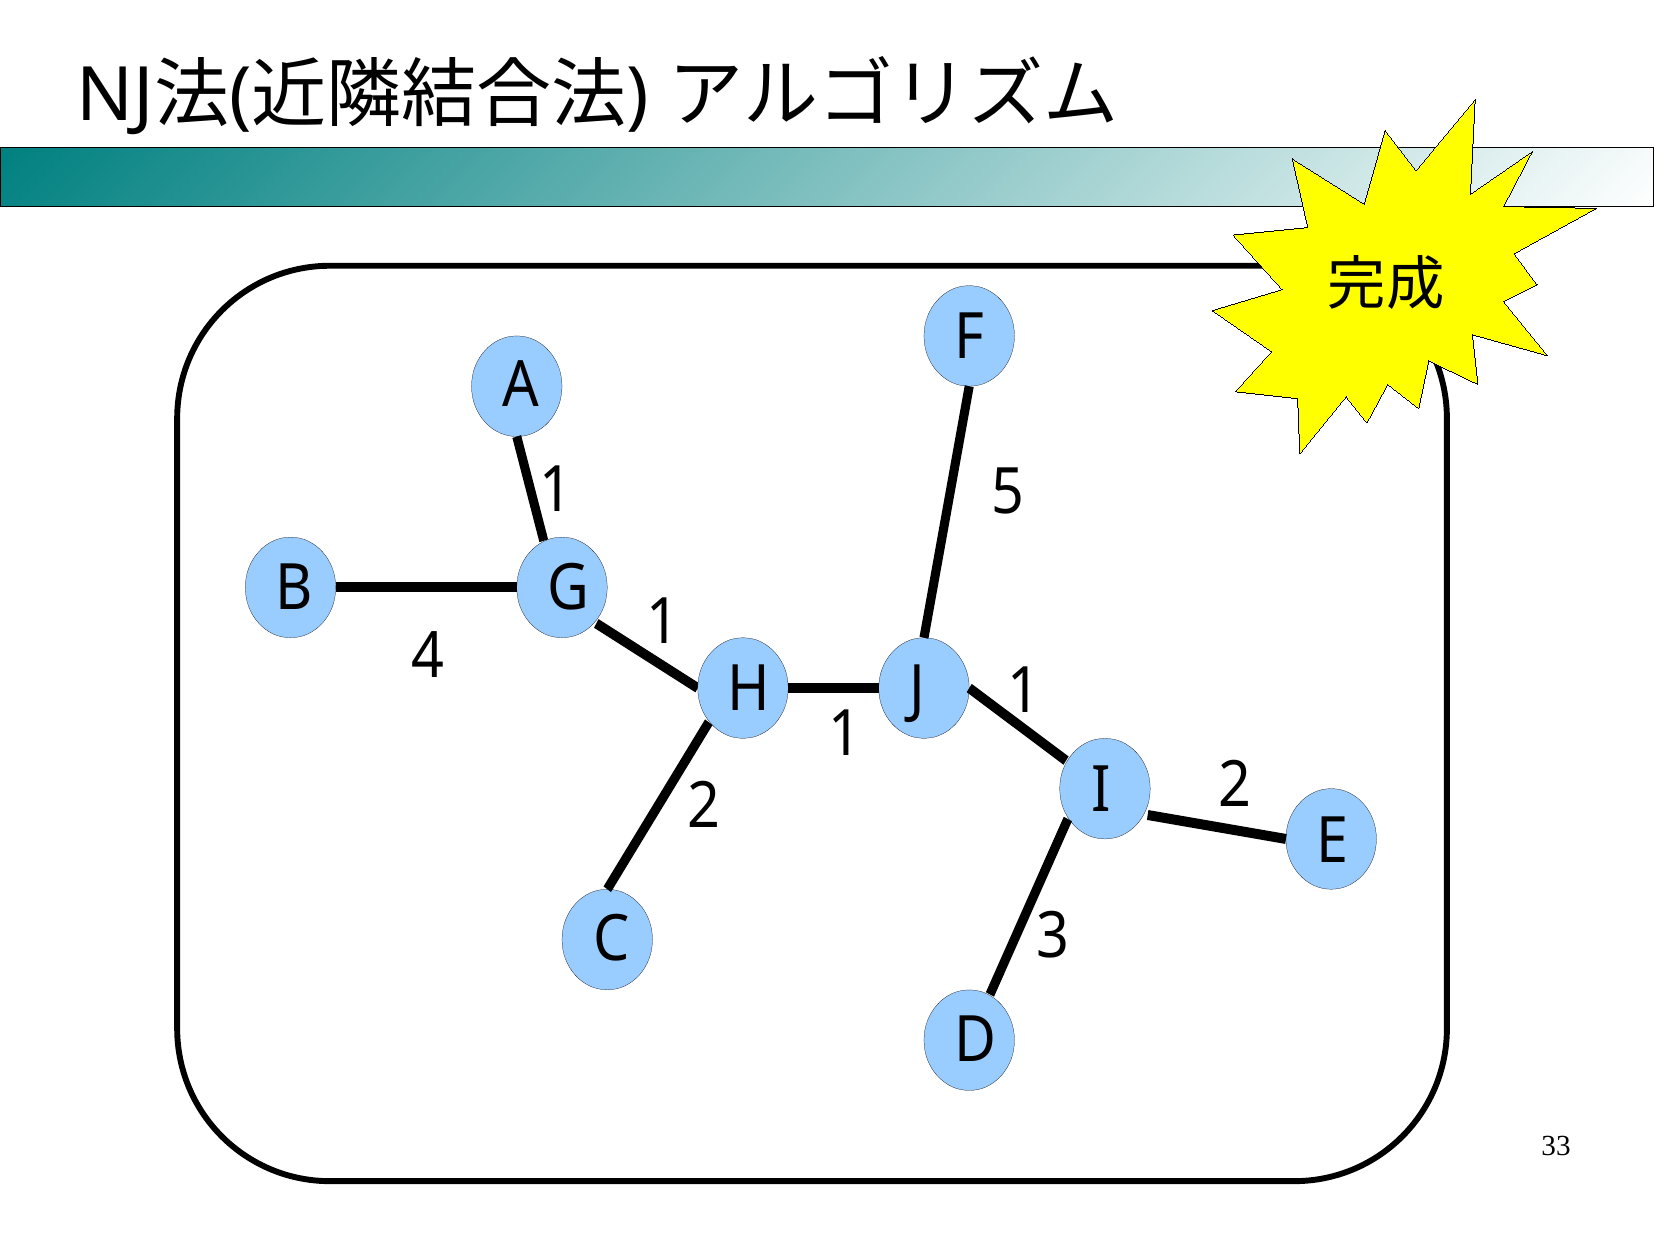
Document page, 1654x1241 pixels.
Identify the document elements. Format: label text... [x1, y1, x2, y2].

text_box 完成 [1212, 99, 1597, 454]
chart [200, 236, 1256, 331]
chart [1473, 336, 1477, 366]
chart [200, 269, 1443, 1178]
chart [200, 368, 1477, 1241]
title NJ法(近隣結合法) アルゴリズム [76, 29, 1565, 148]
